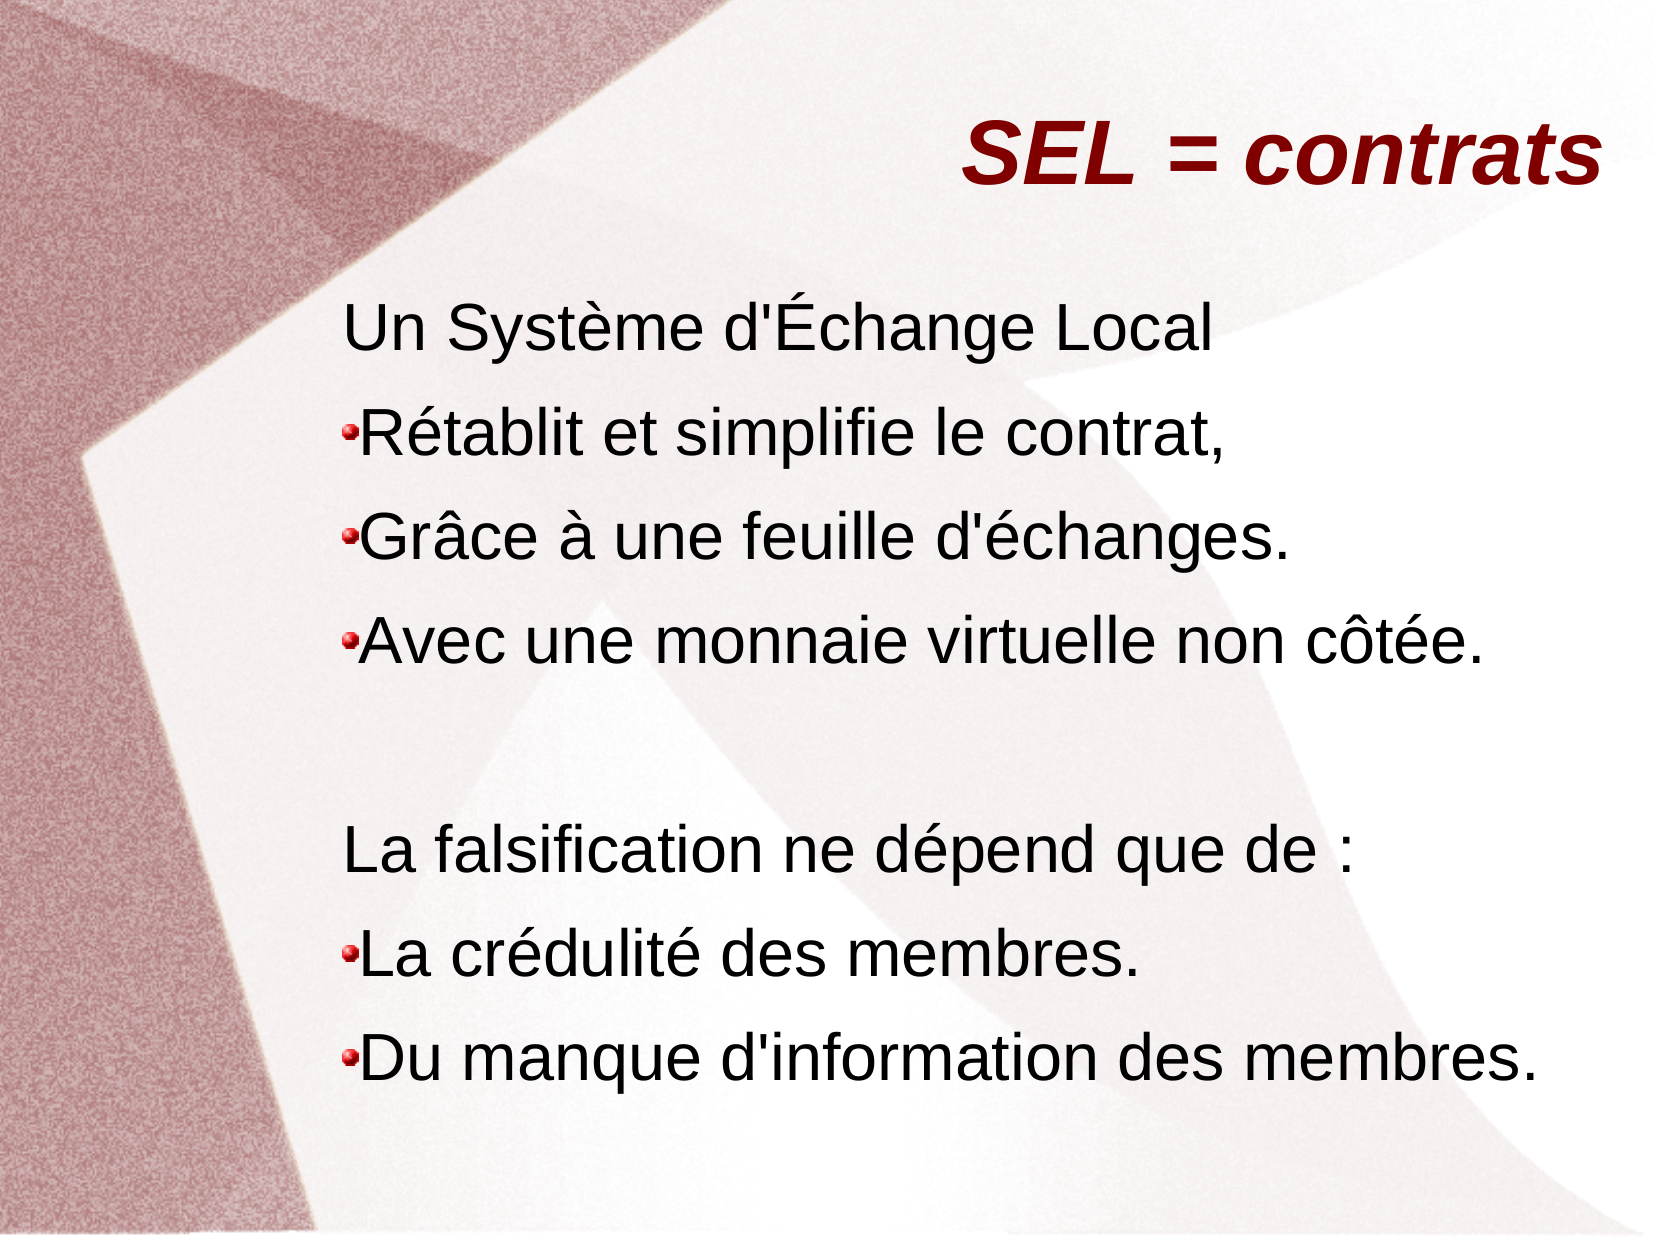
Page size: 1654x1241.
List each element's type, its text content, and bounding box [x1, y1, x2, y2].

list Un Système d'Échange Local Rétablit et simplifie le contrat, Grâce à une feuille d'échanges. Avec une monnaie virtuelle non côtée. La falsification ne dépend que de : La crédulité des membres. Du manque d'information des membres. [324, 290, 1601, 1200]
title SEL = contrats [596, 56, 1607, 250]
picture [0, 0, 1654, 1241]
